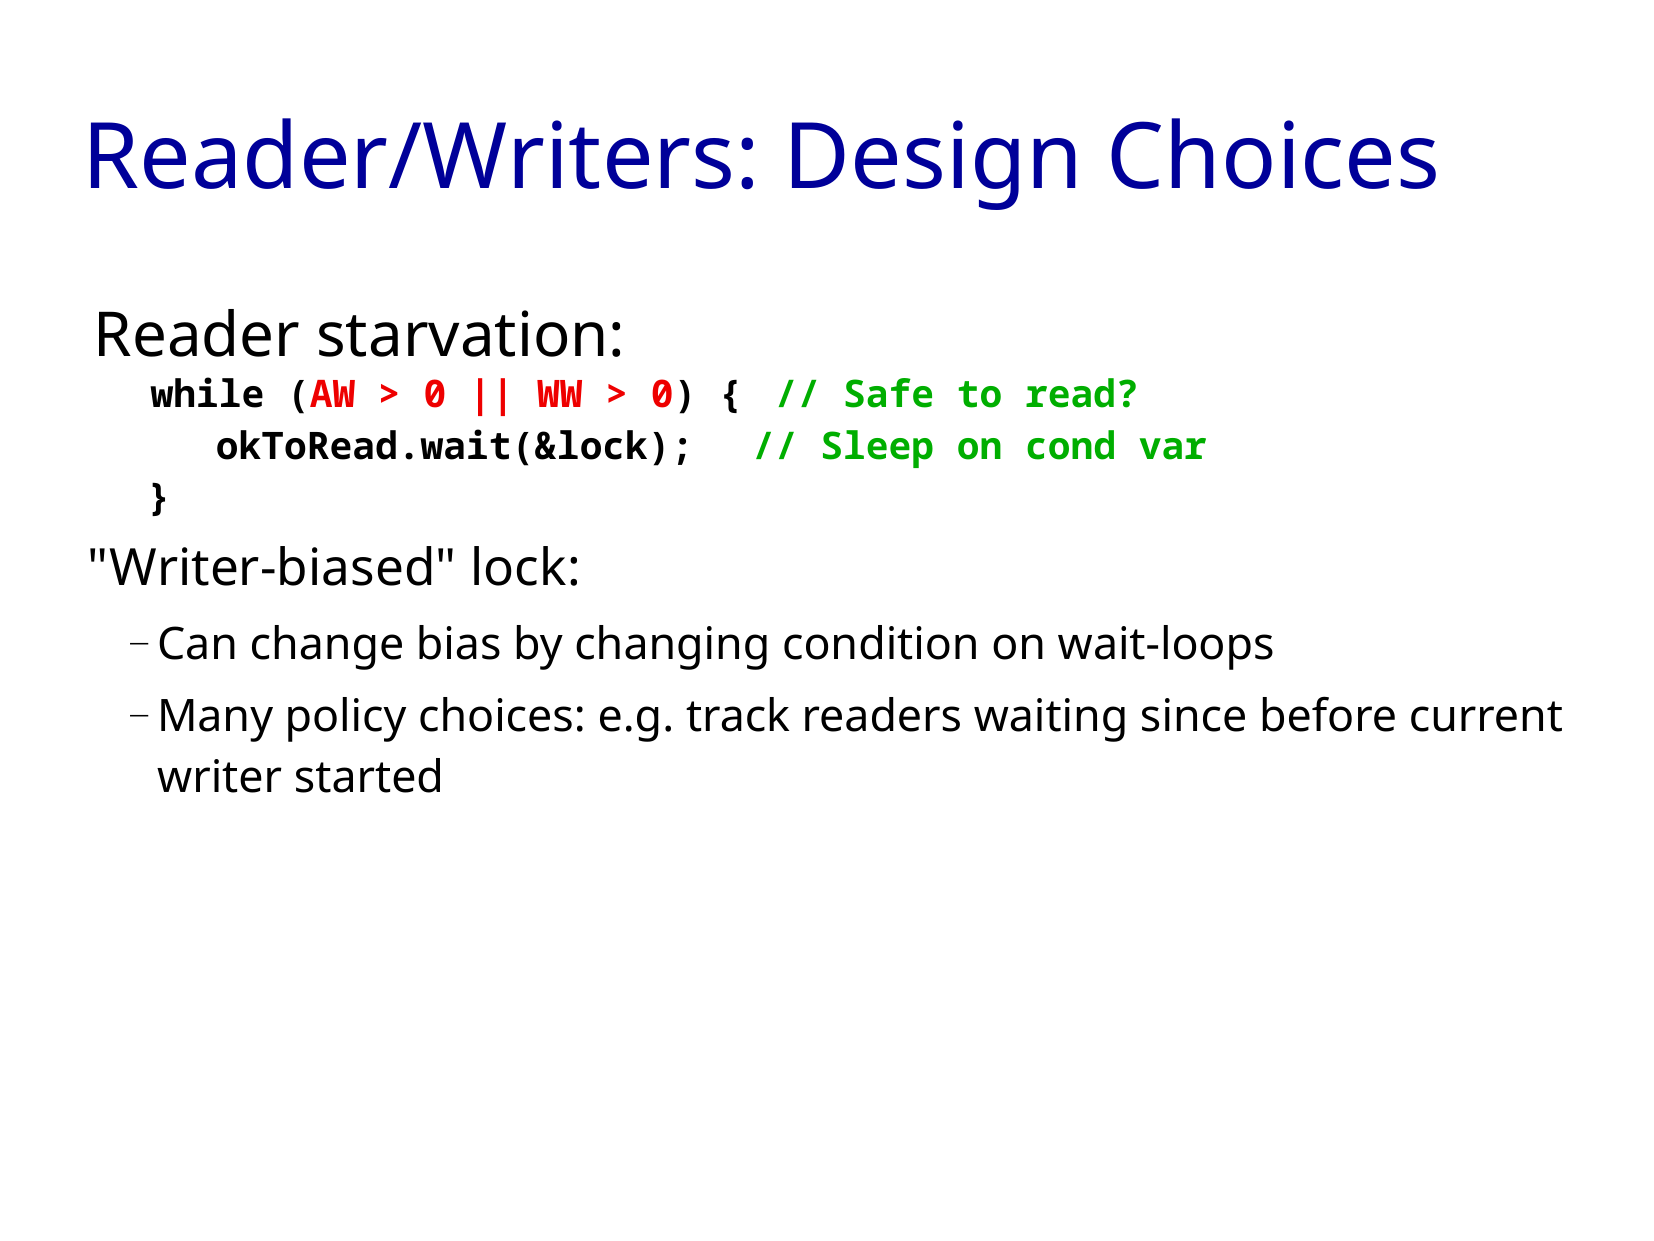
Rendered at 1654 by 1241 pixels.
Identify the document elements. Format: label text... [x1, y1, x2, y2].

title Reader/Writers: Design Choices [82, 49, 1571, 257]
list "Writer-biased" lock: Can change bias by changing condition on wait-loops Many policy choices: e.g. track readers waiting since before current writer started [60, 530, 1571, 811]
list Reader starvation: [60, 290, 1571, 376]
text_box while (AW > 0 || WW > 0) { // Safe to read? okToRead.wait(&lock); // Sleep on cond var } [105, 366, 1420, 526]
